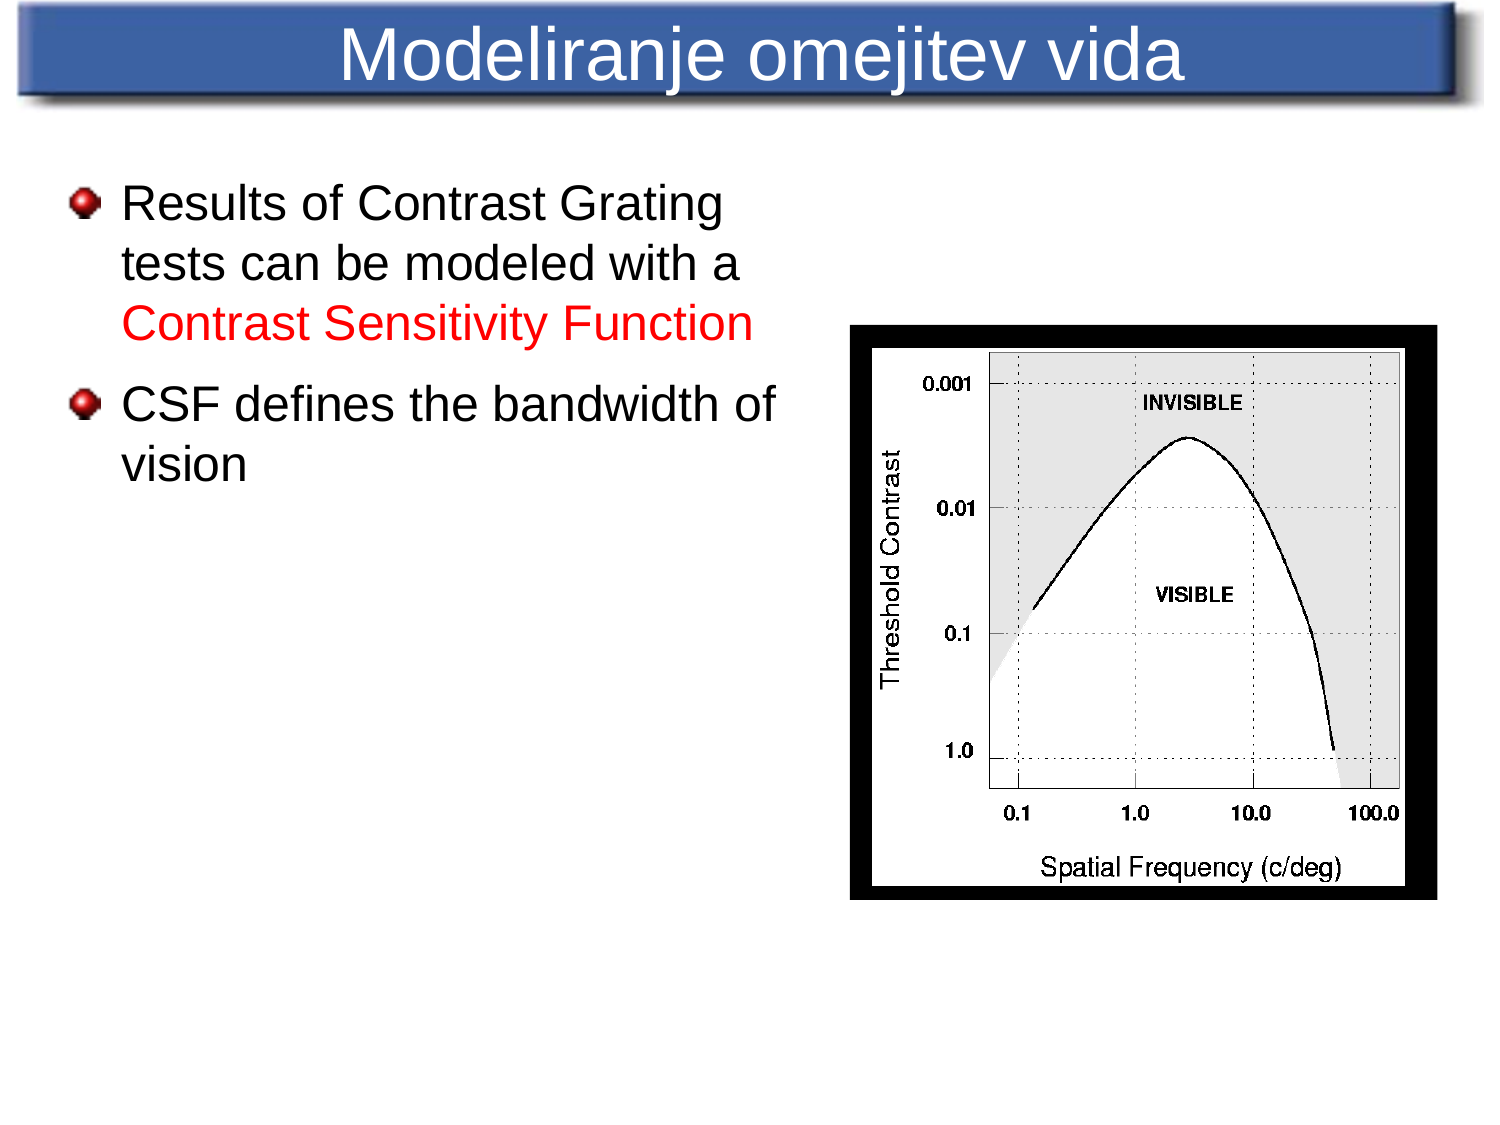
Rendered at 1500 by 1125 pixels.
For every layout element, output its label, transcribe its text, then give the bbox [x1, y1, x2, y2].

title Modeliranje omejitev vida [24, 0, 1500, 103]
list Results of Contrast Grating tests can be modeled with a Contrast Sensitivity Function CSF defines the bandwidth of vision [49, 162, 837, 1088]
picture [16, 0, 1484, 113]
text_box [849, 324, 1438, 900]
picture [872, 348, 1405, 887]
